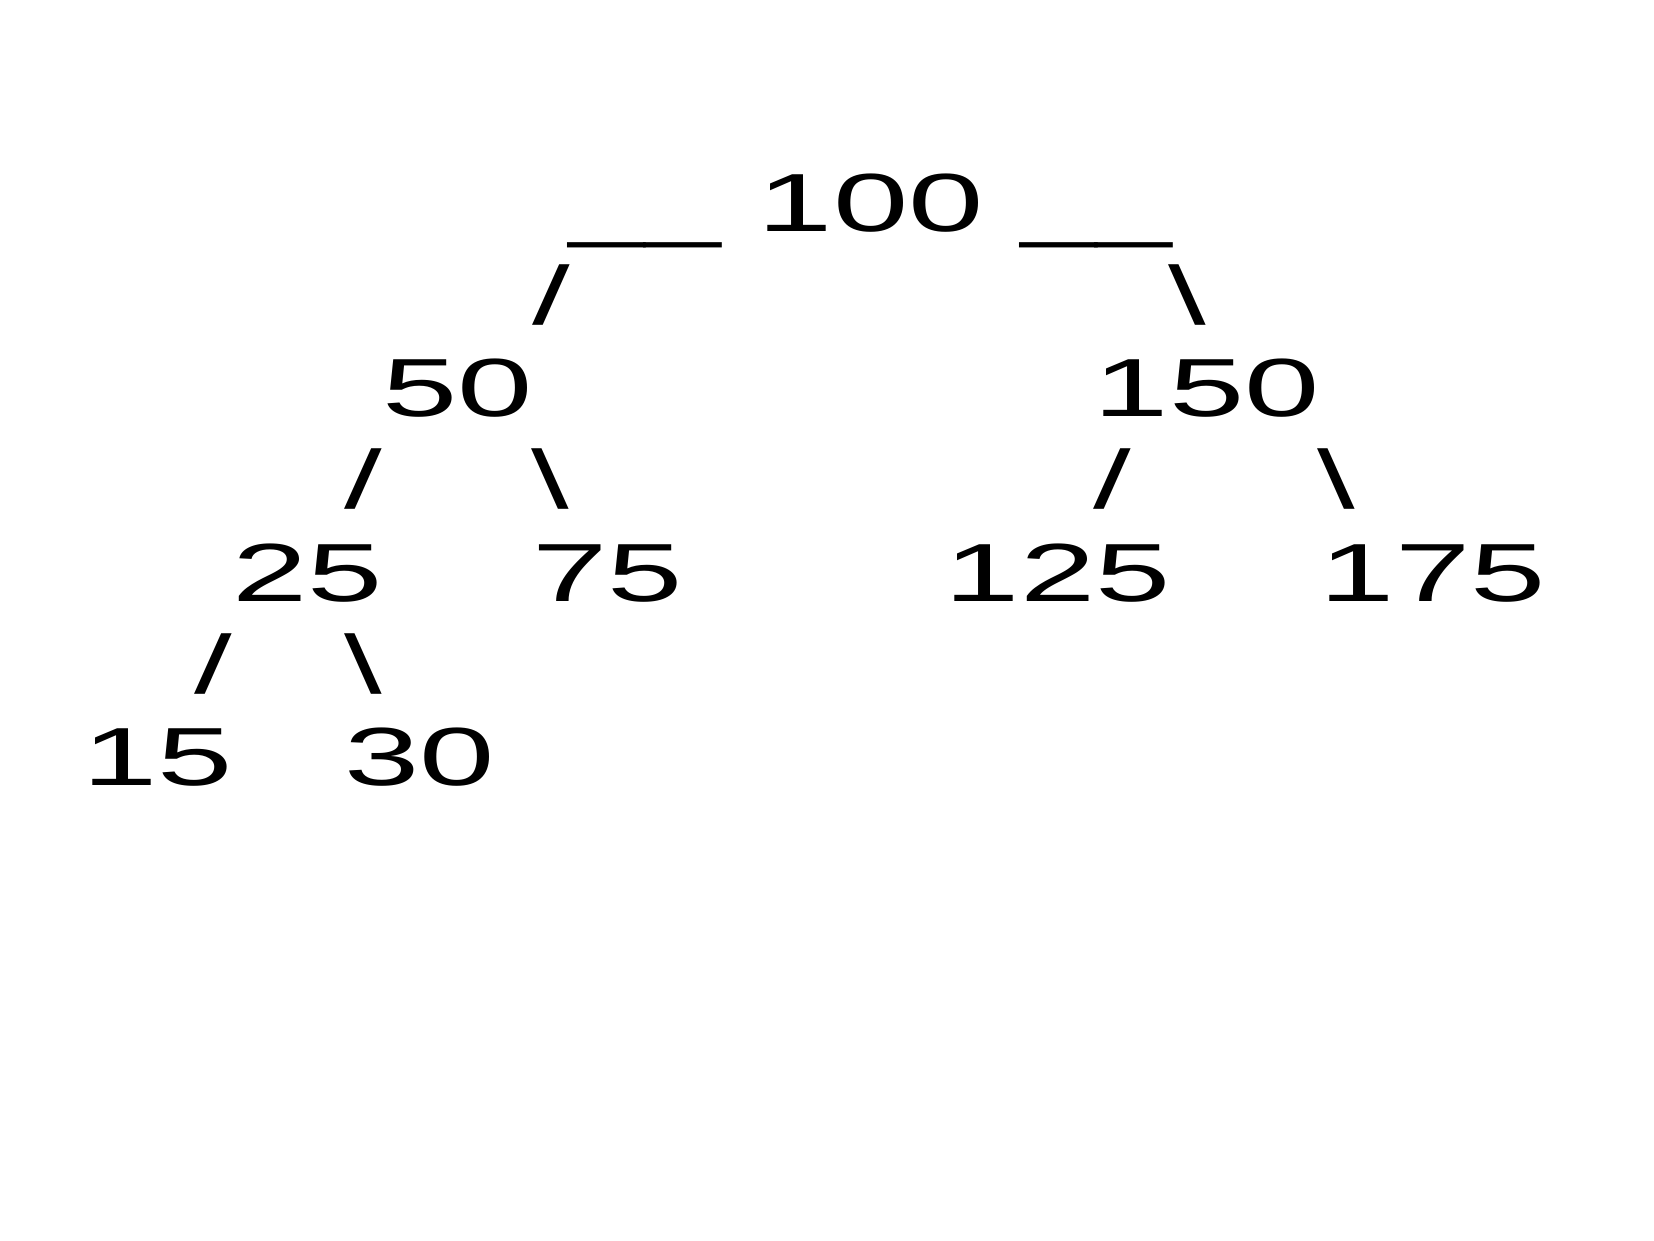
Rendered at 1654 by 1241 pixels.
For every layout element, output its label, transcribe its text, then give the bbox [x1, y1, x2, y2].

text_box __ 100 __ / \ 50 150 / \ / \ 25 75 125 175 / \ 15 30 [30, 149, 1606, 811]
